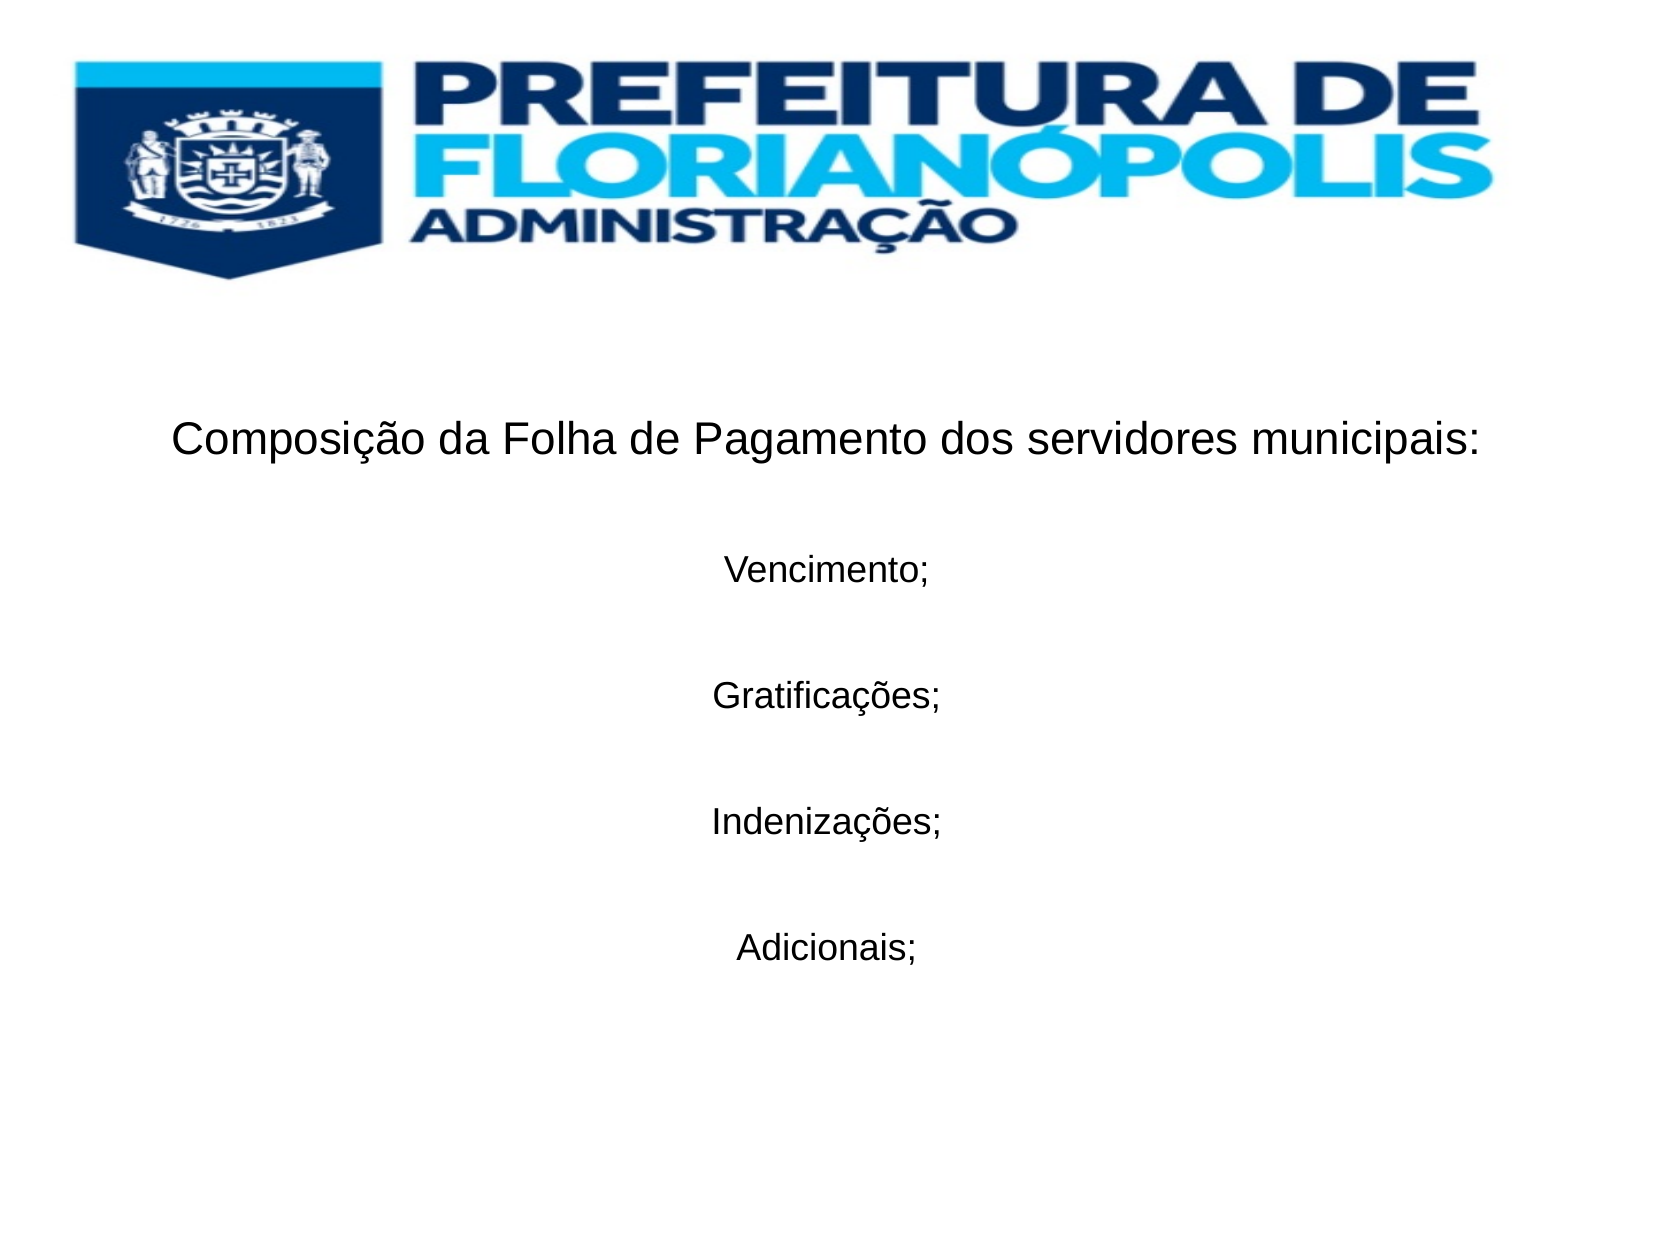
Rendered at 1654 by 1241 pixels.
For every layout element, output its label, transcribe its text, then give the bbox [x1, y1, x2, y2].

text_box Composição da Folha de Pagamento dos servidores municipais: Vencimento; Gratificações; Indenizações; Adicionais; [47, 354, 1607, 1144]
picture [0, 11, 1571, 331]
